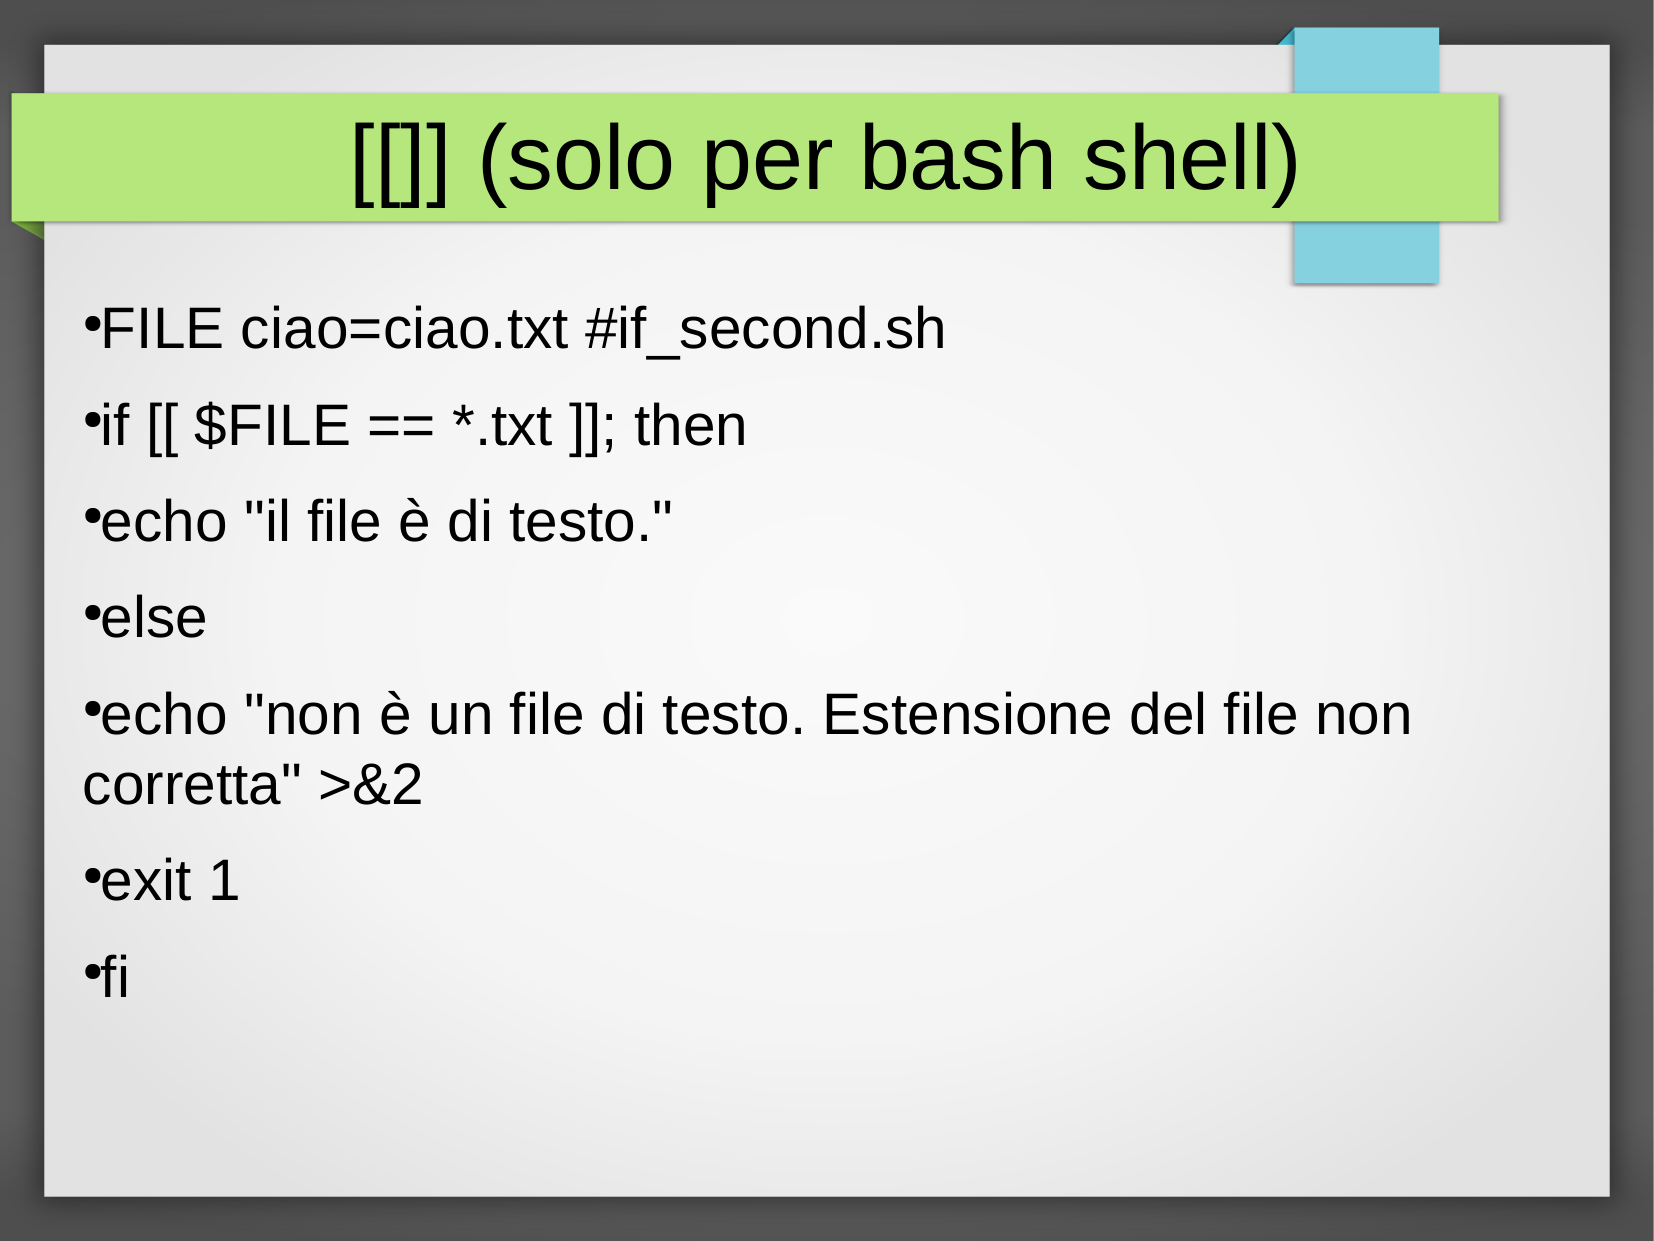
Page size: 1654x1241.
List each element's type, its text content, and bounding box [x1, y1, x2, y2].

title [[]] (solo per bash shell) [82, 49, 1571, 257]
list FILE ciao=ciao.txt #if_second.sh if [[ $FILE == *.txt ]]; then echo "il file è di testo." else echo "non è un file di testo. Estensione del file non corretta" >&2 exit 1 fi [82, 290, 1571, 1010]
picture [0, 0, 1654, 1241]
